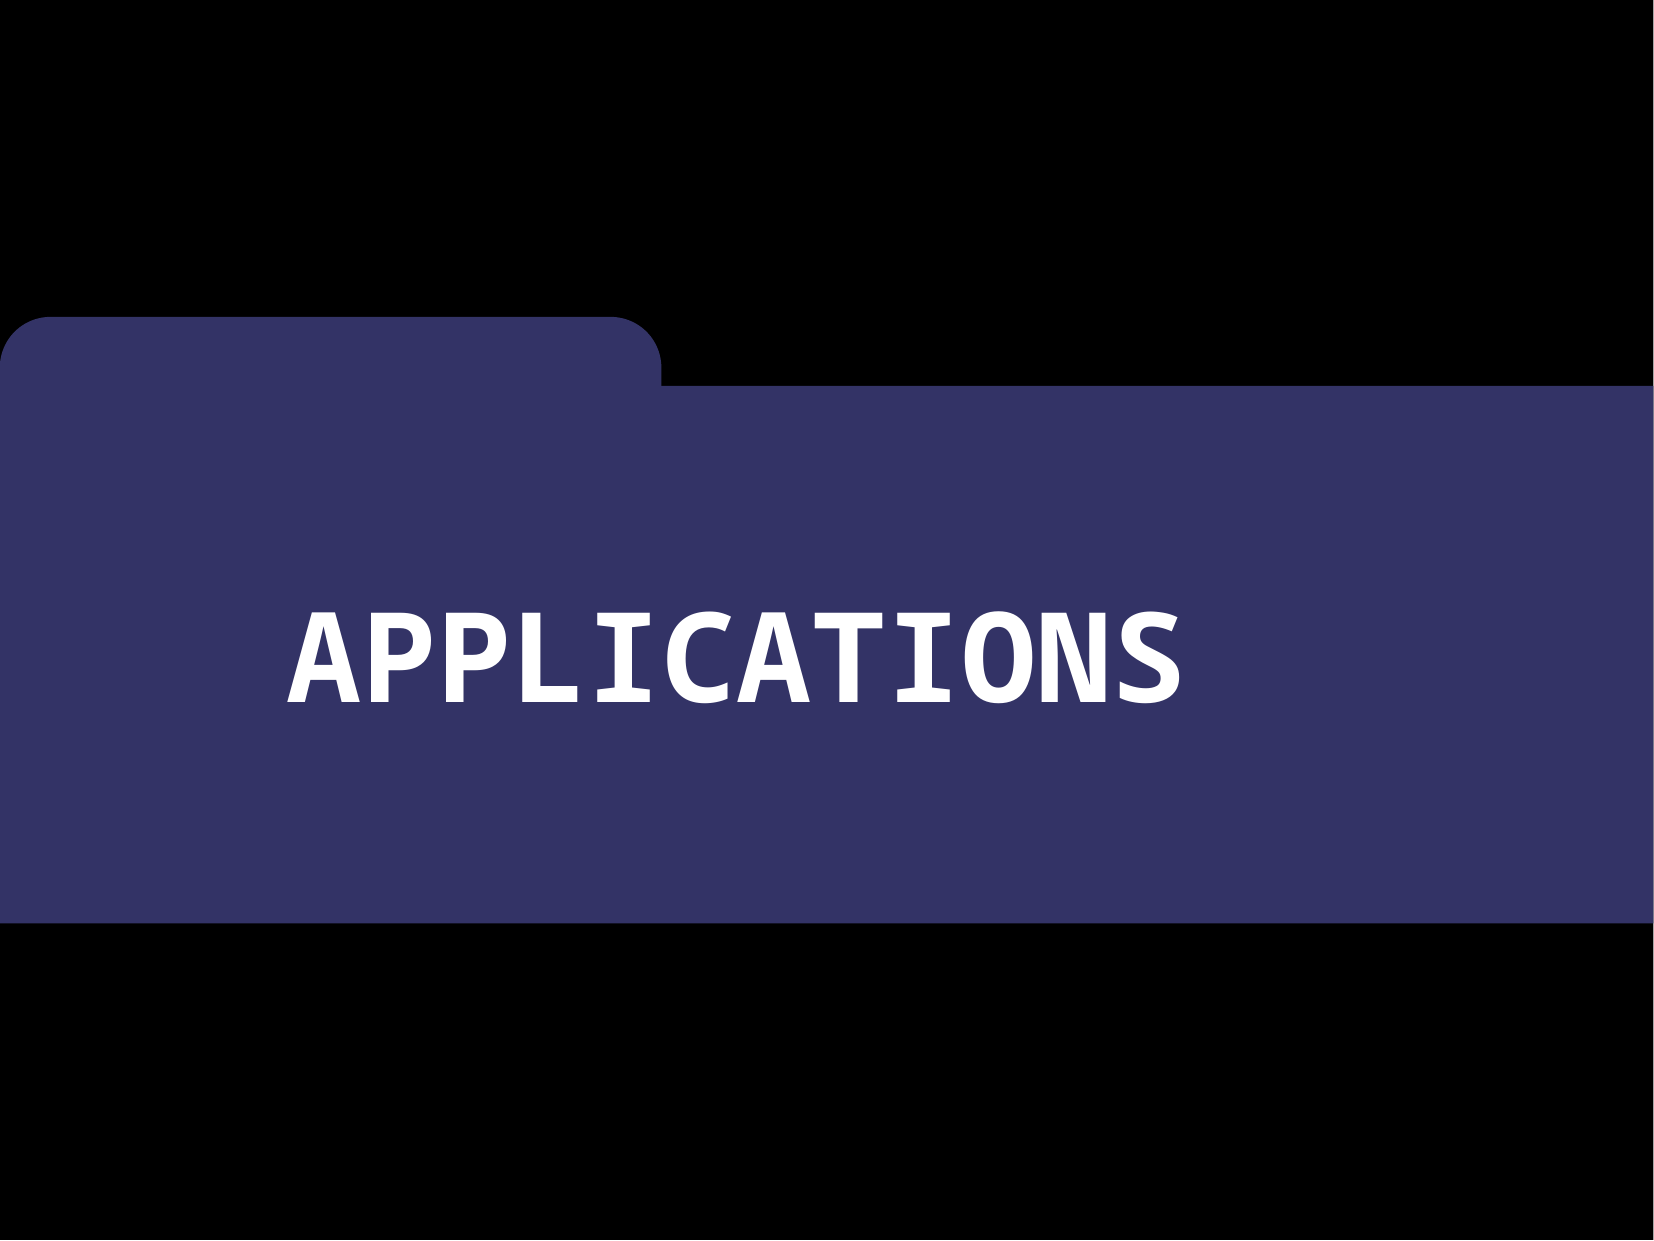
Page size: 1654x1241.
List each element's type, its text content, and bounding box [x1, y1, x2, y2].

text_box APPLICATIONS [271, 561, 1477, 747]
text_box [0, 316, 1654, 924]
